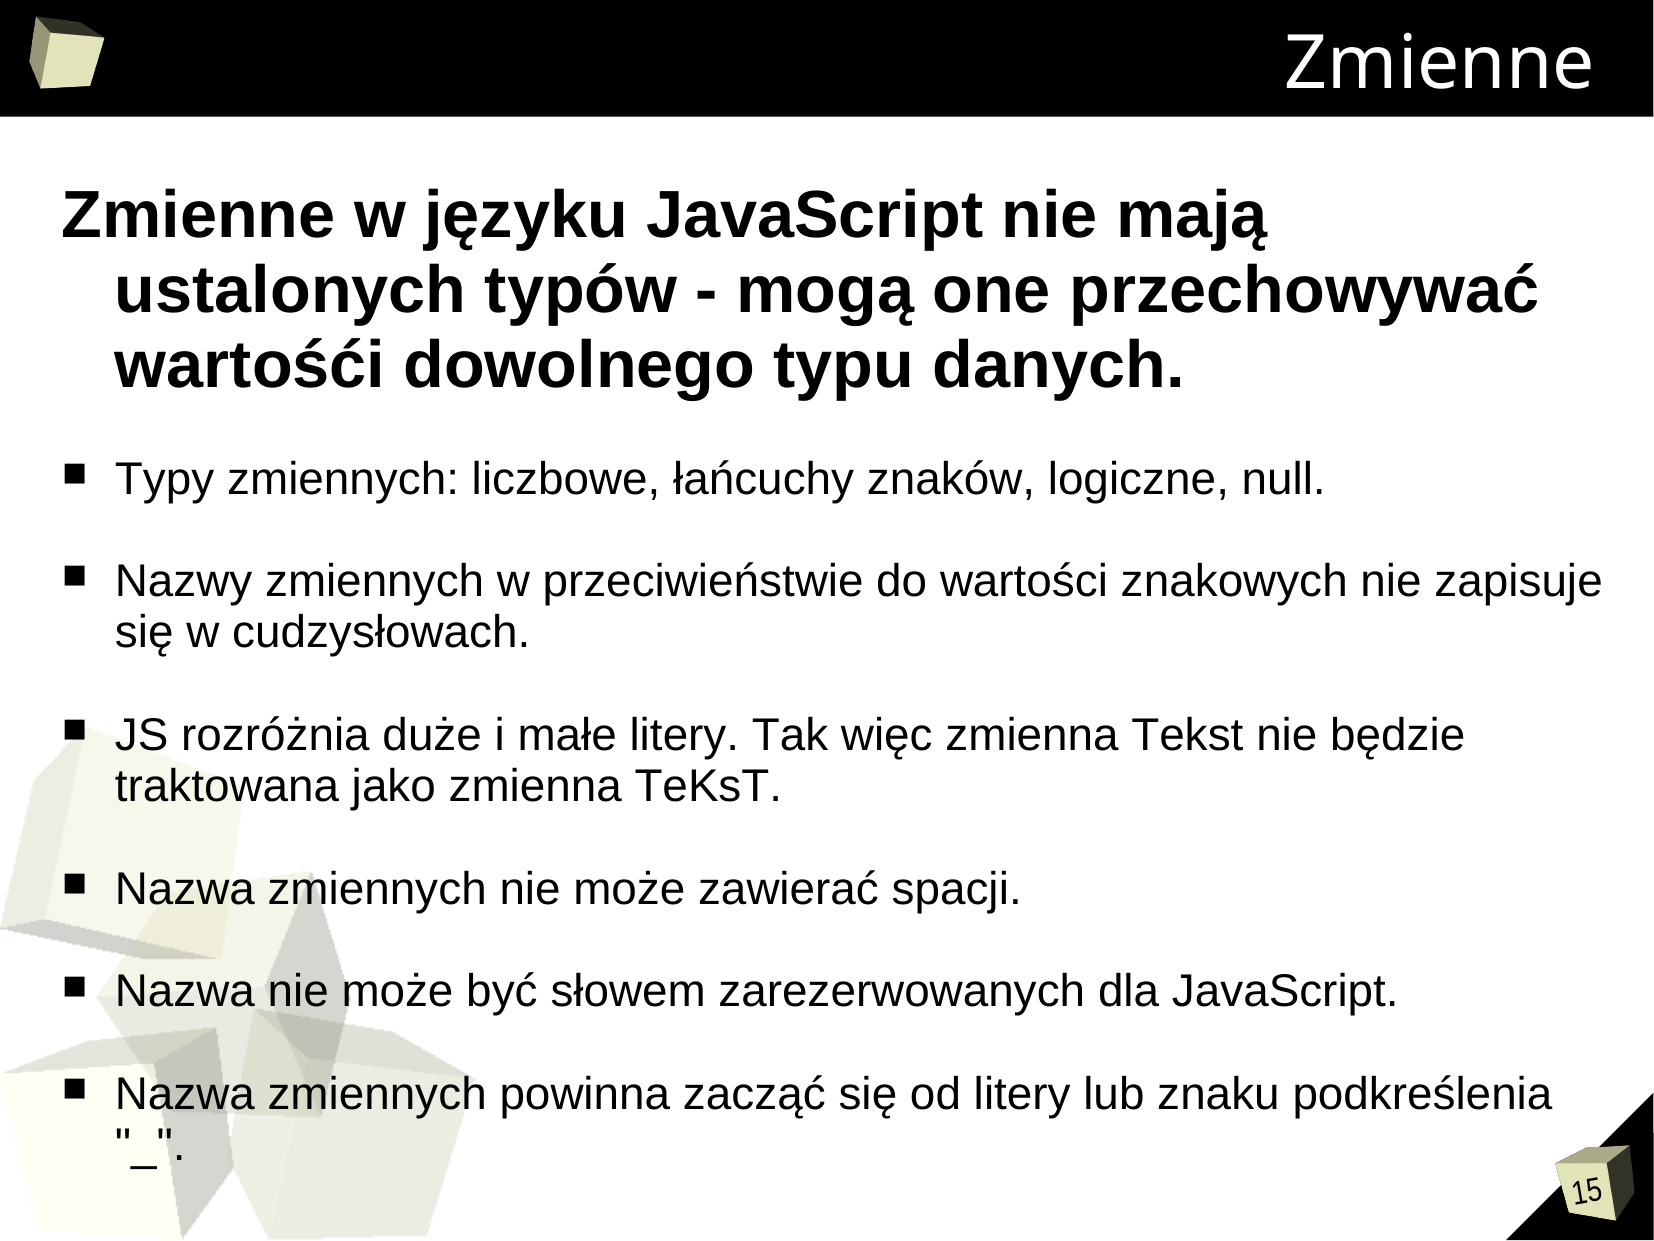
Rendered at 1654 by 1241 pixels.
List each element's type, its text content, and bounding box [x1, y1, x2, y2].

title Zmienne [118, 0, 1595, 119]
list Zmienne w języku JavaScript nie mają ustalonych typów - mogą one przechowywać wartośći dowolnego typu danych. Typy zmiennych: liczbowe, łańcuchy znaków, logiczne, null. Nazwy zmiennych w przeciwieństwie do wartości znakowych nie zapisuje się w cudzysłowach. JS rozróżnia duże i małe litery. Tak więc zmienna Tekst nie będzie traktowana jako zmienna TeKsT. Nazwa zmiennych nie może zawierać spacji. Nazwa nie może być słowem zarezerwowanych dla JavaScript. Nazwa zmiennych powinna zacząć się od litery lub znaku podkreślenia "_". [44, 177, 1611, 1236]
picture [0, 726, 477, 1241]
